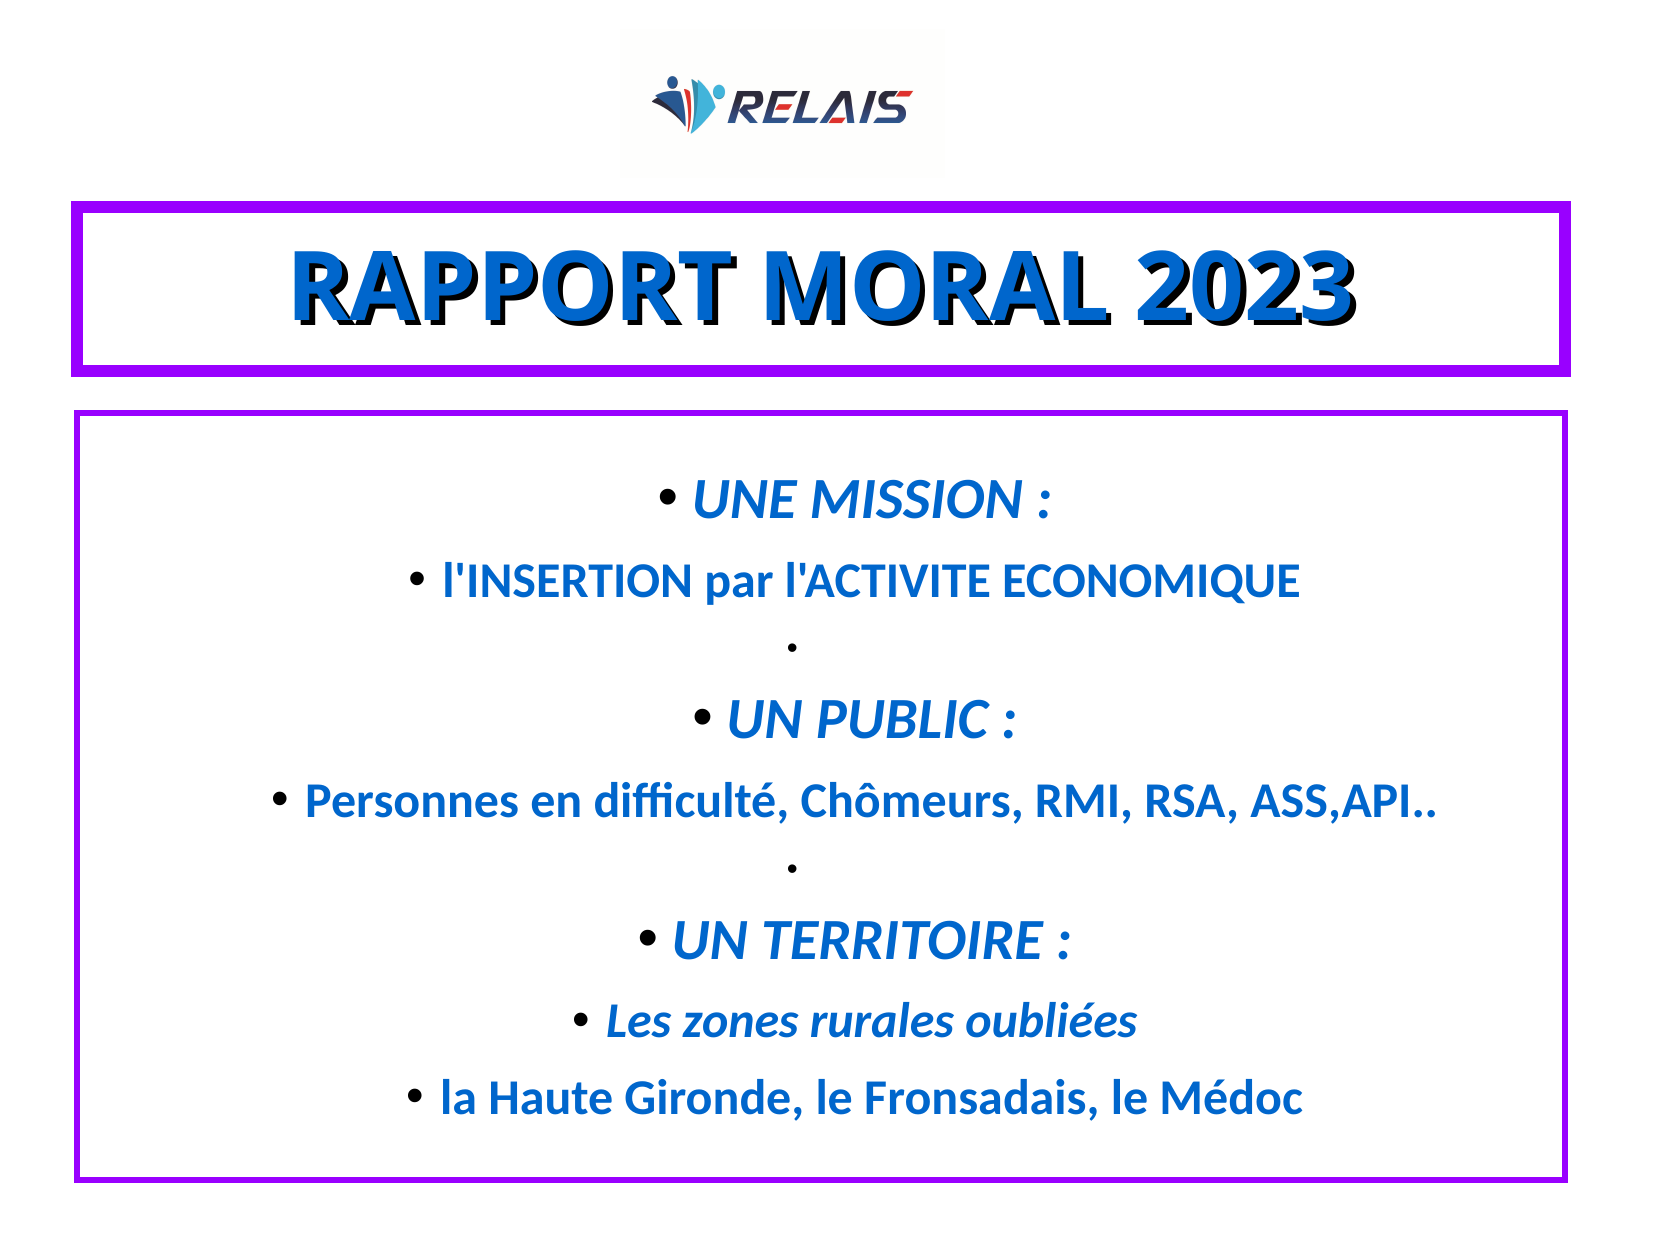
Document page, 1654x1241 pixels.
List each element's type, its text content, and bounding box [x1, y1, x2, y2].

picture [620, 29, 945, 178]
subtitle UNE MISSION : l'INSERTION par l'ACTIVITE ECONOMIQUE UN PUBLIC : Personnes en difficulté, Chômeurs, RMI, RSA, ASS,API.. UN TERRITOIRE : Les zones rurales oubliées la Haute Gironde, le Fronsadais, le Médoc [76, 413, 1566, 1181]
title RAPPORT MORAL 2023 [76, 206, 1566, 372]
